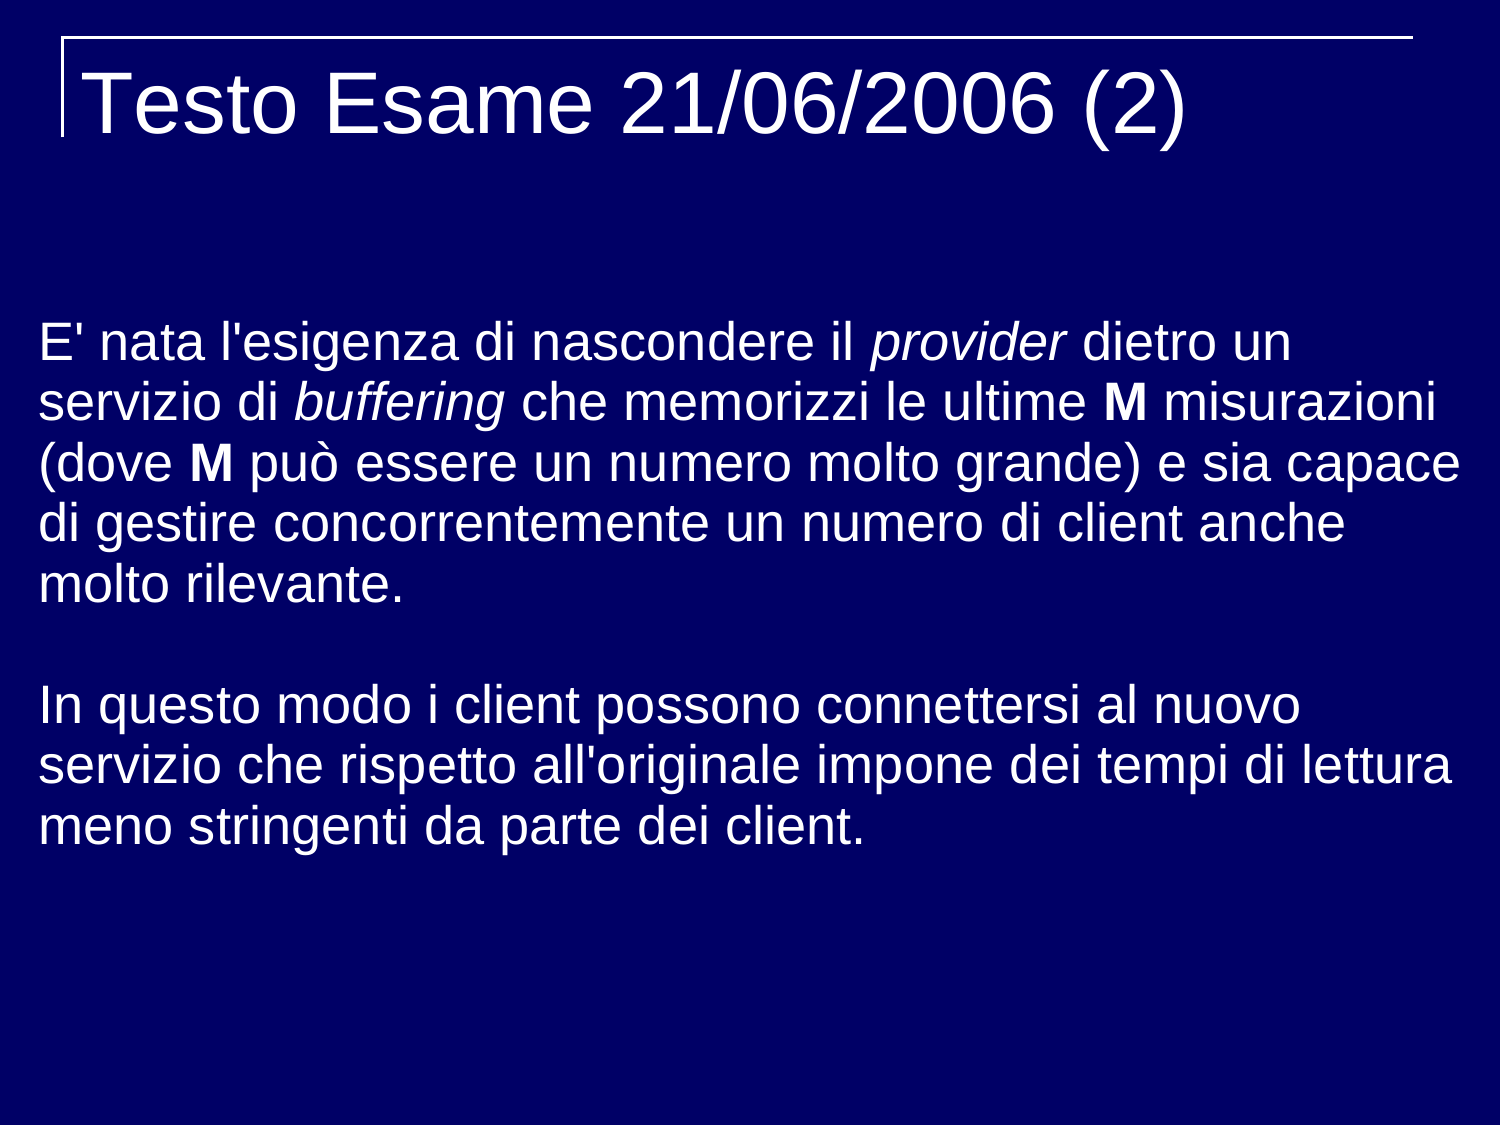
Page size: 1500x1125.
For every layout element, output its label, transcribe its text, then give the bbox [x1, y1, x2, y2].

text_box E' nata l'esigenza di nascondere il provider dietro un servizio di buffering che memorizzi le ultime M misurazioni (dove M può essere un numero molto grande) e sia capace di gestire concorrentemente un numero di client anche molto rilevante. In questo modo i client possono connettersi al nuovo servizio che rispetto all'originale impone dei tempi di lettura meno stringenti da parte dei client. [23, 248, 1500, 993]
title Testo Esame 21/06/2006 (2) [65, 46, 1341, 173]
